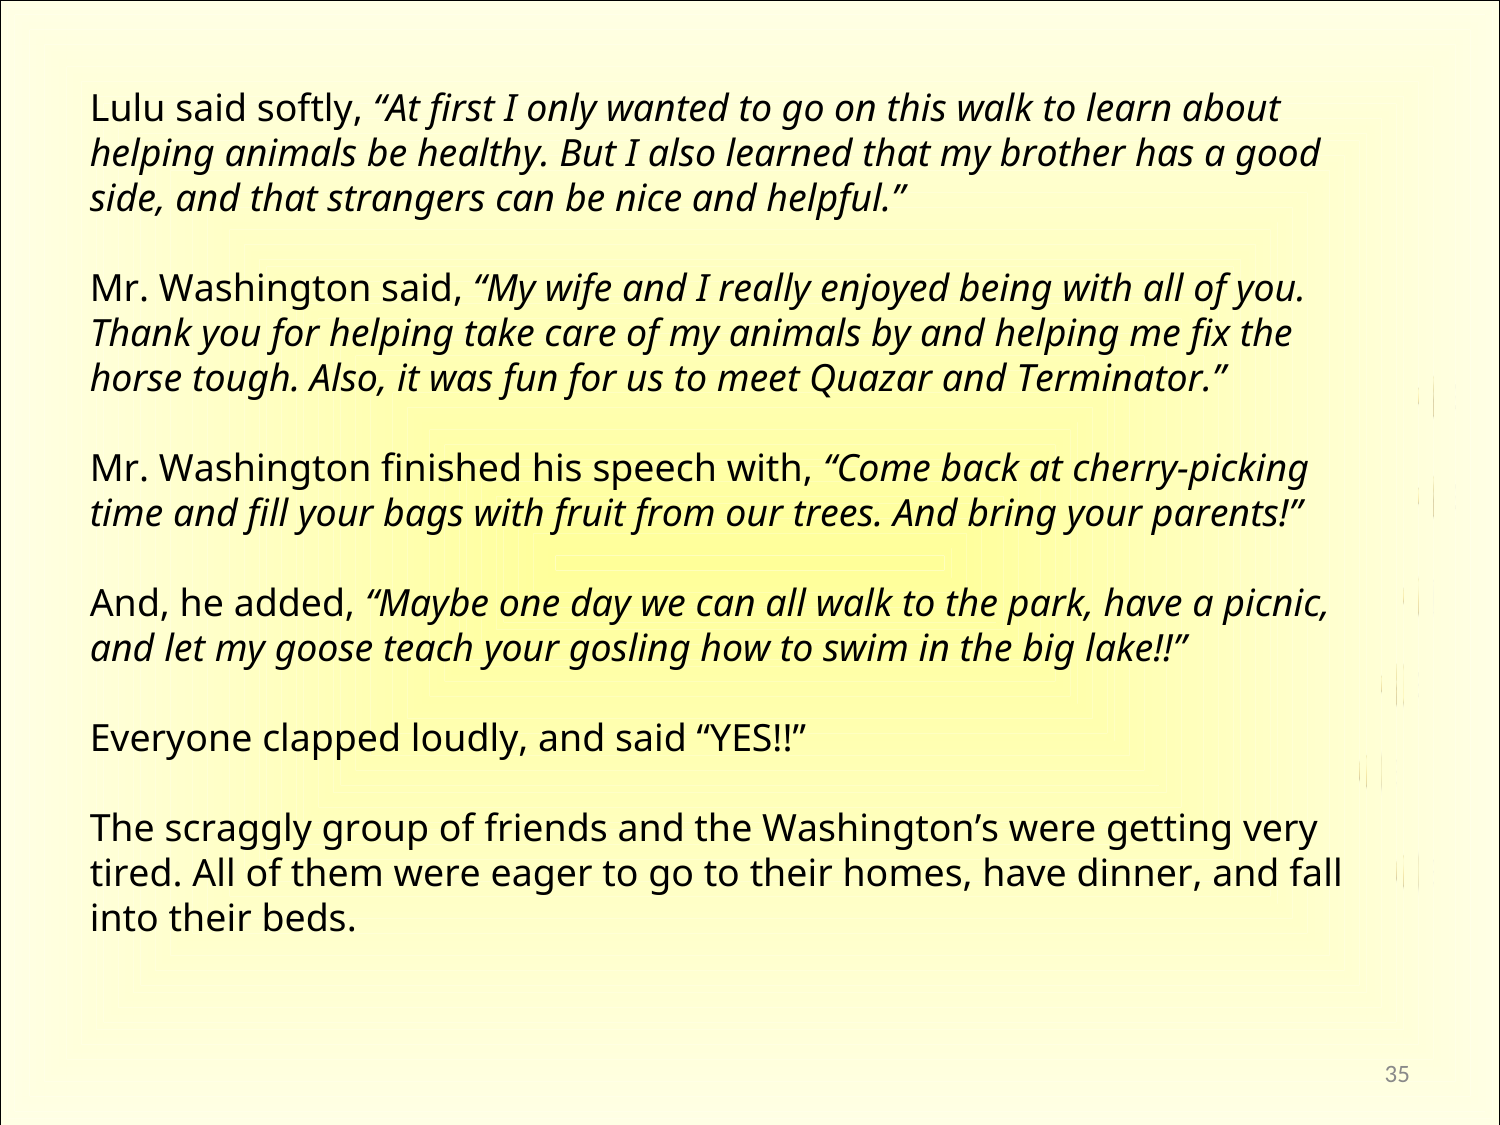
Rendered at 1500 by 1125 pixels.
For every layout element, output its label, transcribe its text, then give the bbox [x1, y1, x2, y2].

text_box <number> [1074, 1042, 1426, 1103]
text_box Lulu said softly, “At first I only wanted to go on this walk to learn about helping animals be healthy. But I also learned that my brother has a good side, and that strangers can be nice and helpful.” Mr. Washington said, “My wife and I really enjoyed being with all of you. Thank you for helping take care of my animals by and helping me fix the horse tough. Also, it was fun for us to meet Quazar and Terminator.” Mr. Washington finished his speech with, “Come back at cherry-picking time and fill your bags with fruit from our trees. And bring your parents!” And, he added, “Maybe one day we can all walk to the park, have a picnic, and let my goose teach your gosling how to swim in the big lake!!” Everyone clapped loudly, and said “YES!!” The scraggly group of friends and the Washington’s were getting very tired. All of them were eager to go to their homes, have dinner, and fall into their beds. [74, 76, 1400, 947]
text_box [0, 0, 1500, 1125]
